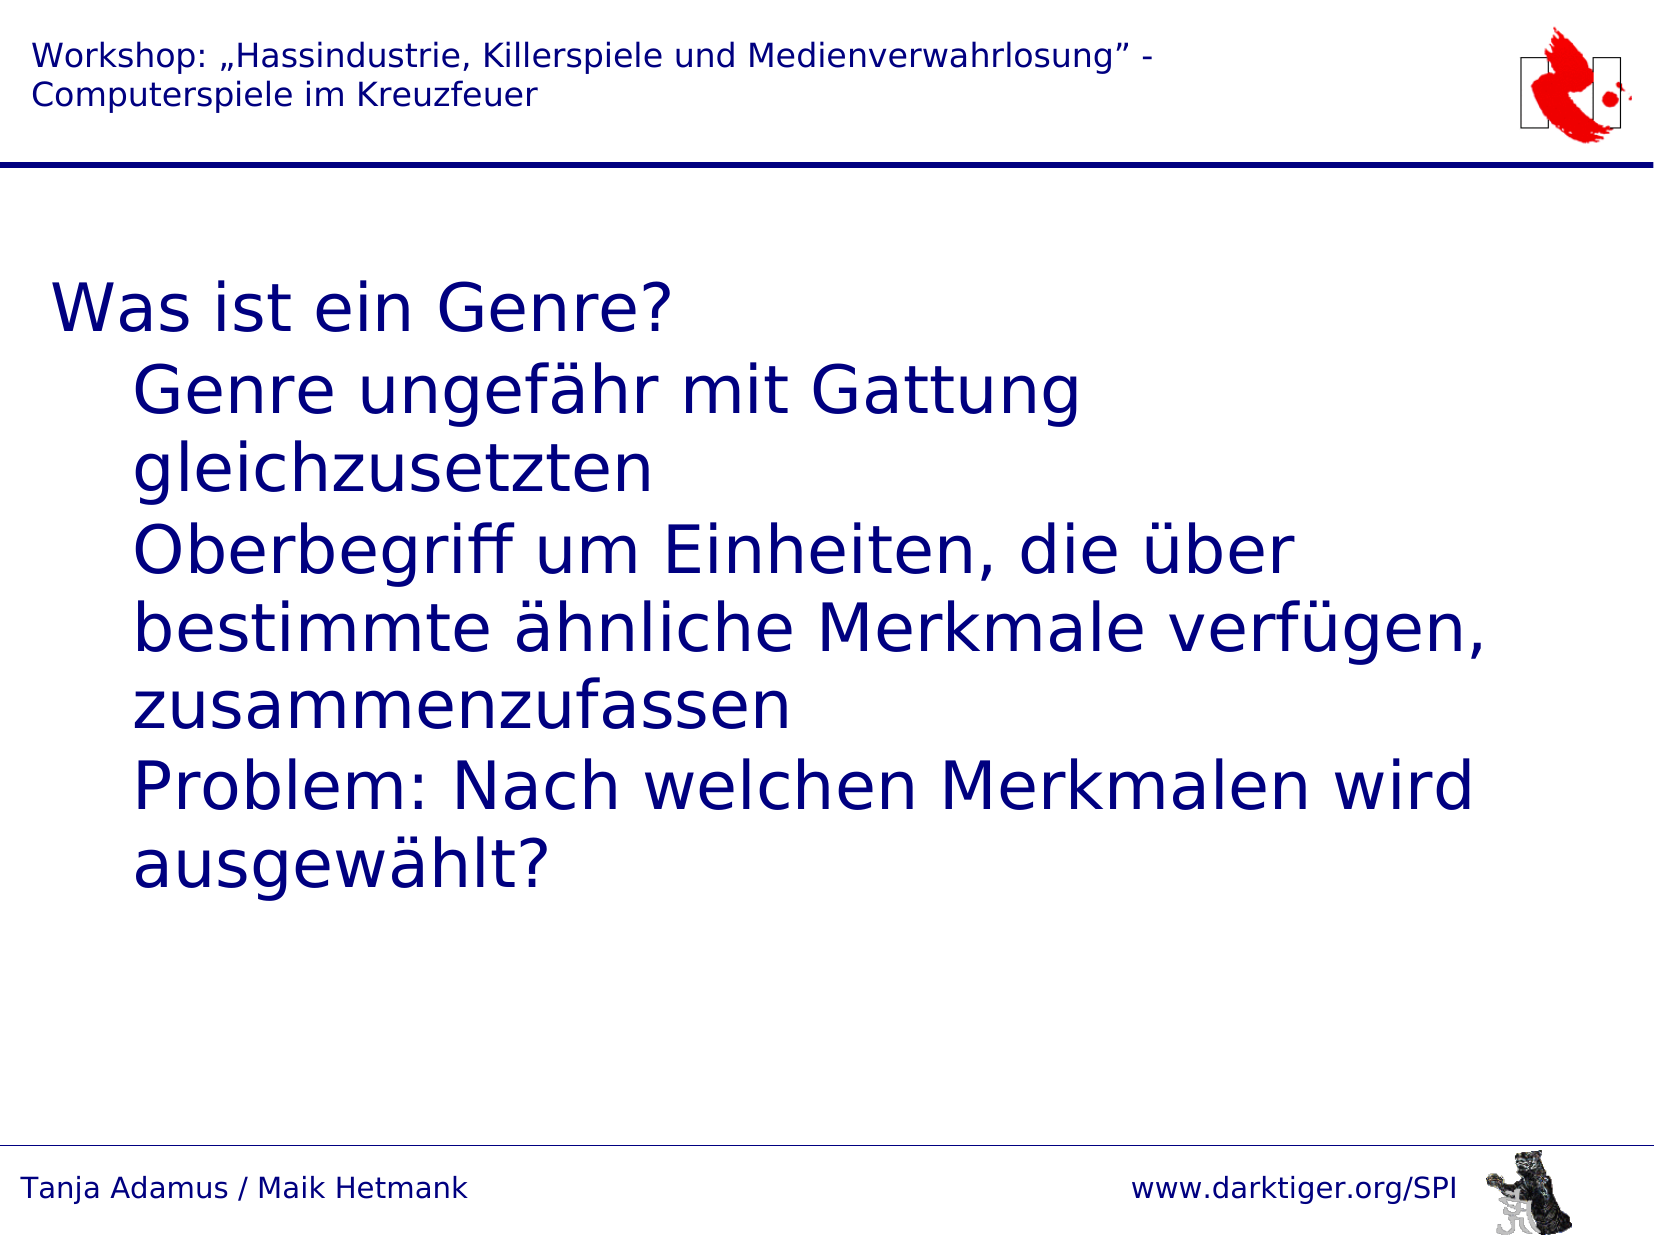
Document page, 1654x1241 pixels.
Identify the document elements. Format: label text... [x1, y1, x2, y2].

text_box Genre ungefähr mit Gattung gleichzusetzten [118, 344, 1595, 503]
text_box Workshop: „Hassindustrie, Killerspiele und Medienverwahrlosung” - Computerspiele im Kreuzfeuer [16, 29, 1418, 178]
text_box Problem: Nach welchen Merkmalen wird ausgewählt? [118, 740, 1595, 911]
picture [1503, 16, 1632, 148]
text_box Oberbegriff um Einheiten, die über bestimmte ähnliche Merkmale verfügen, zusammenzufassen [118, 503, 1595, 740]
text_box Was ist ein Genre? [35, 261, 1069, 355]
picture [1486, 1150, 1572, 1235]
